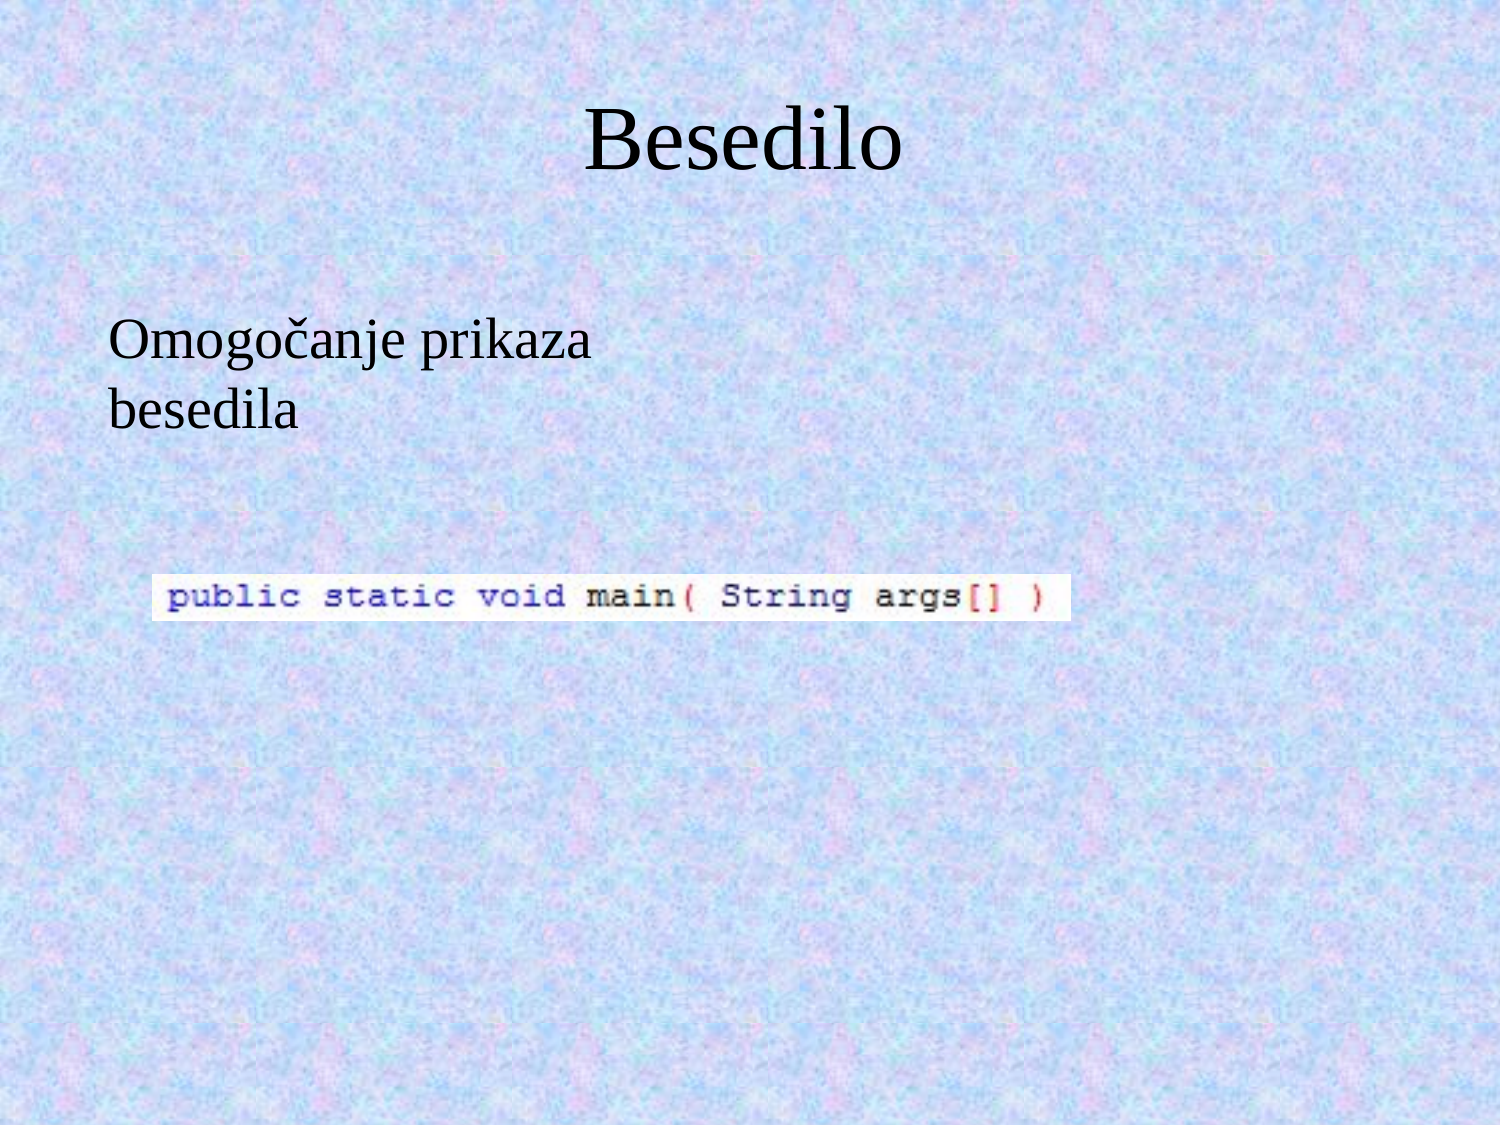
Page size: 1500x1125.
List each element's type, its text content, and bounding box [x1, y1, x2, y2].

text_box Omogočanje prikaza besedila [93, 292, 622, 448]
picture [0, 0, 1500, 1125]
text_box Besedilo [210, 70, 1278, 196]
